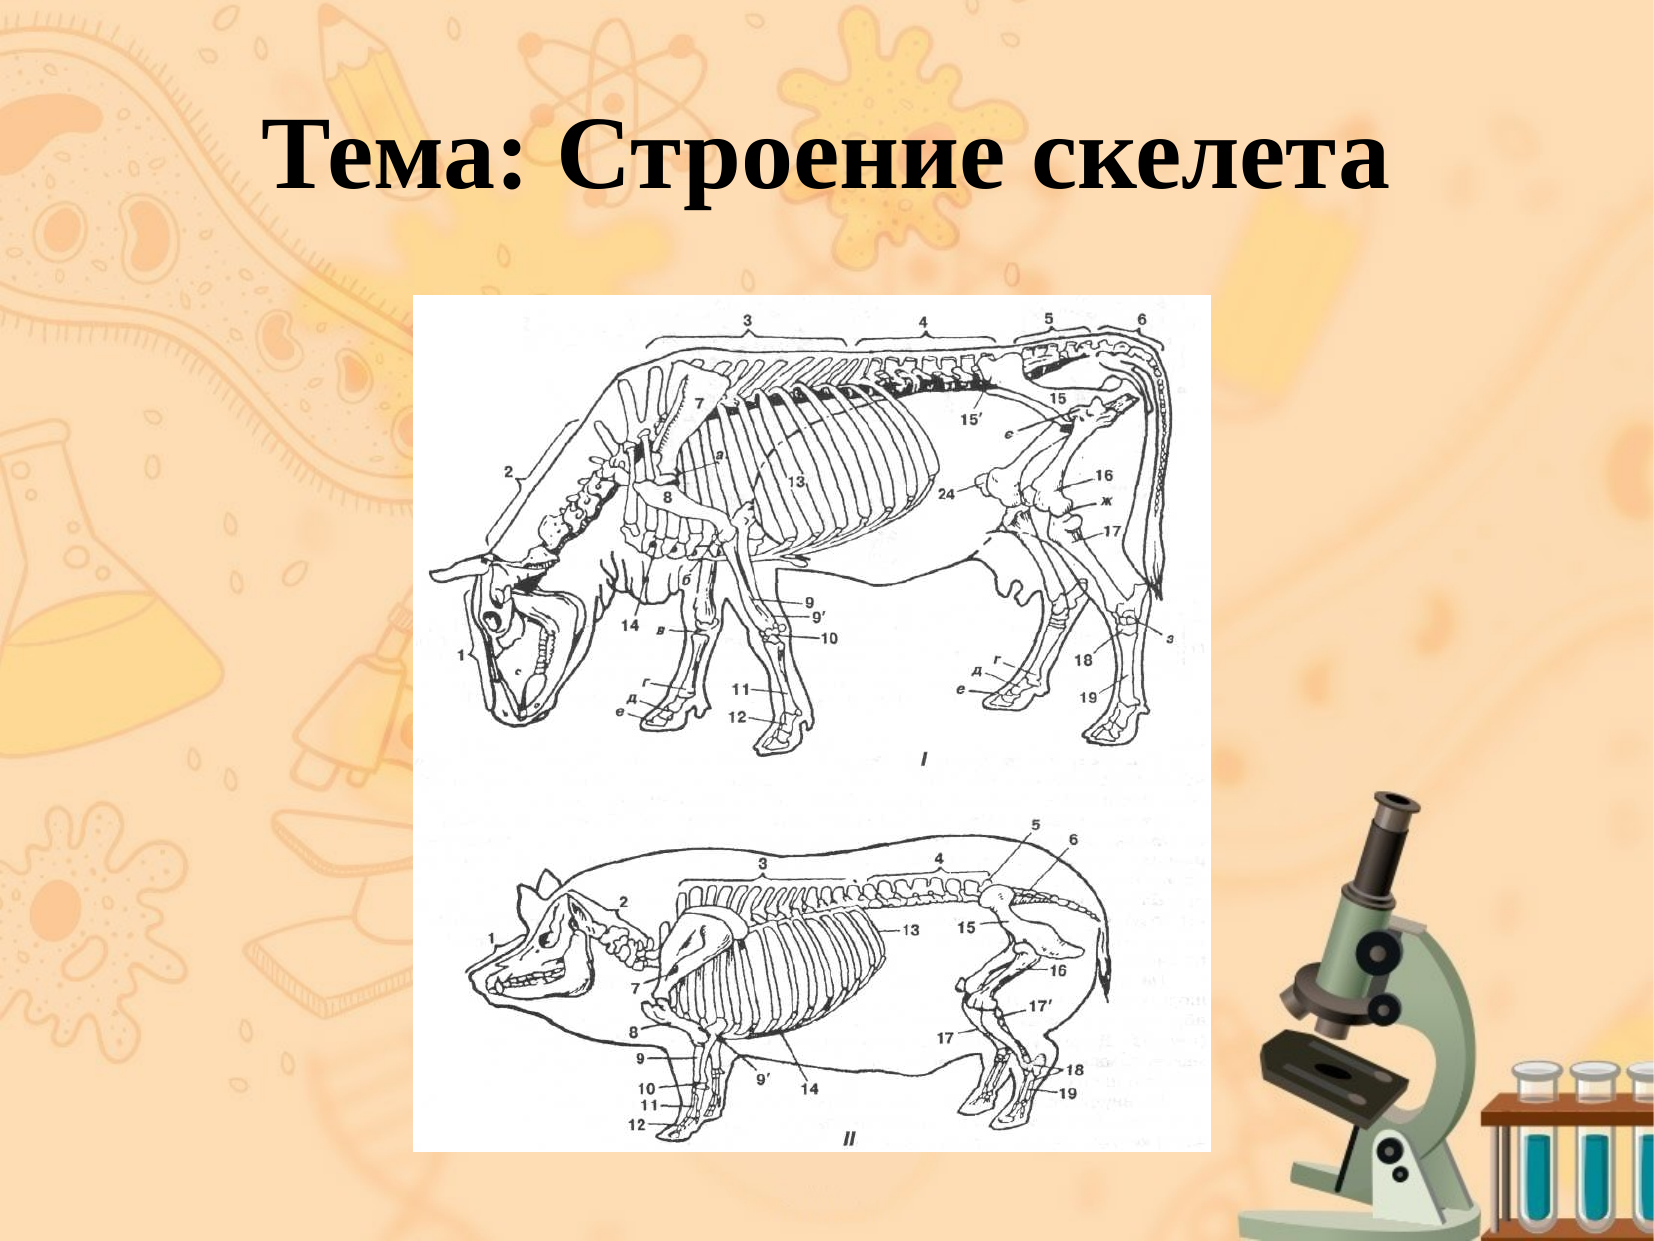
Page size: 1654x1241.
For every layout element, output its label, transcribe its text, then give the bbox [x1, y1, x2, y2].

picture [0, 0, 1654, 1241]
title Тема: Строение скелета [82, 49, 1571, 257]
